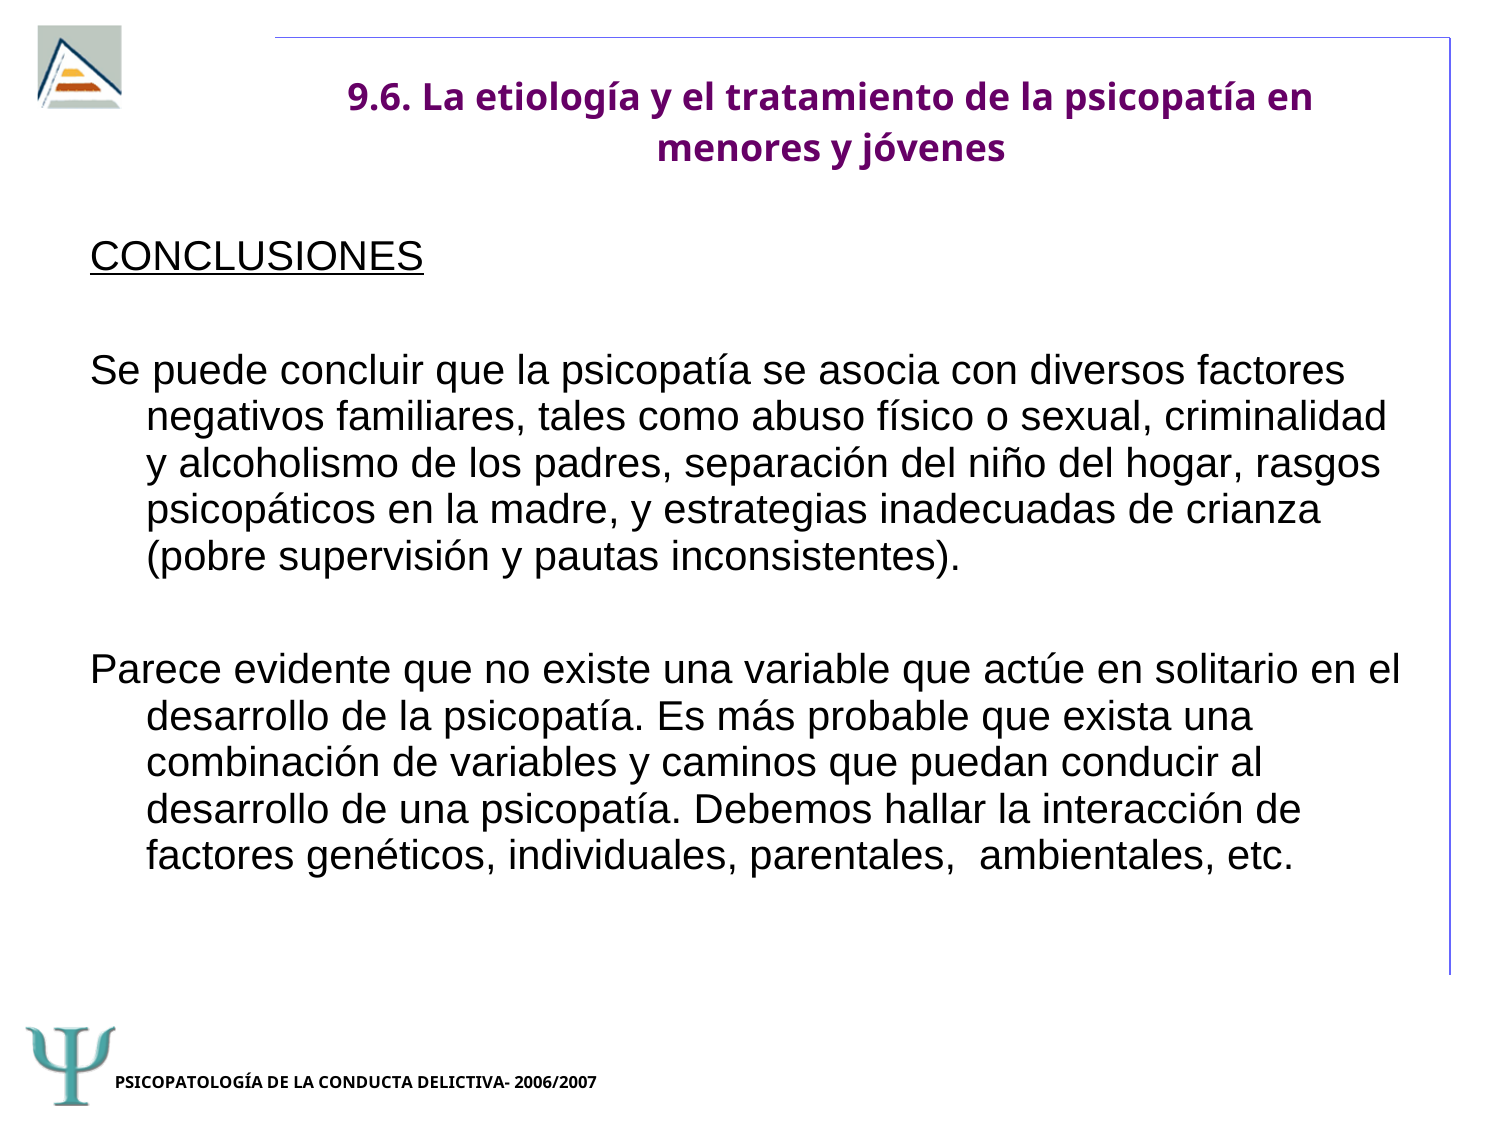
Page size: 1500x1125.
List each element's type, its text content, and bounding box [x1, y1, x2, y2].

picture [24, 1024, 75, 1106]
title 9.6. La etiología y el tratamiento de la psicopatía en menores y jóvenes [262, 56, 1401, 186]
list CONCLUSIONES Se puede concluir que la psicopatía se asocia con diversos factores negativos familiares, tales como abuso físico o sexual, criminalidad y alcoholismo de los padres, separación del niño del hogar, rasgos psicopáticos en la madre, y estrategias inadecuadas de crianza (pobre supervisión y pautas inconsistentes). Parece evidente que no existe una variable que actúe en solitario en el desarrollo de la psicopatía. Es más probable que exista una combinación de variables y caminos que puedan conducir al desarrollo de una psicopatía. Debemos hallar la interacción de factores genéticos, individuales, parentales, ambientales, etc. [75, 224, 1426, 1125]
picture [37, 24, 122, 109]
